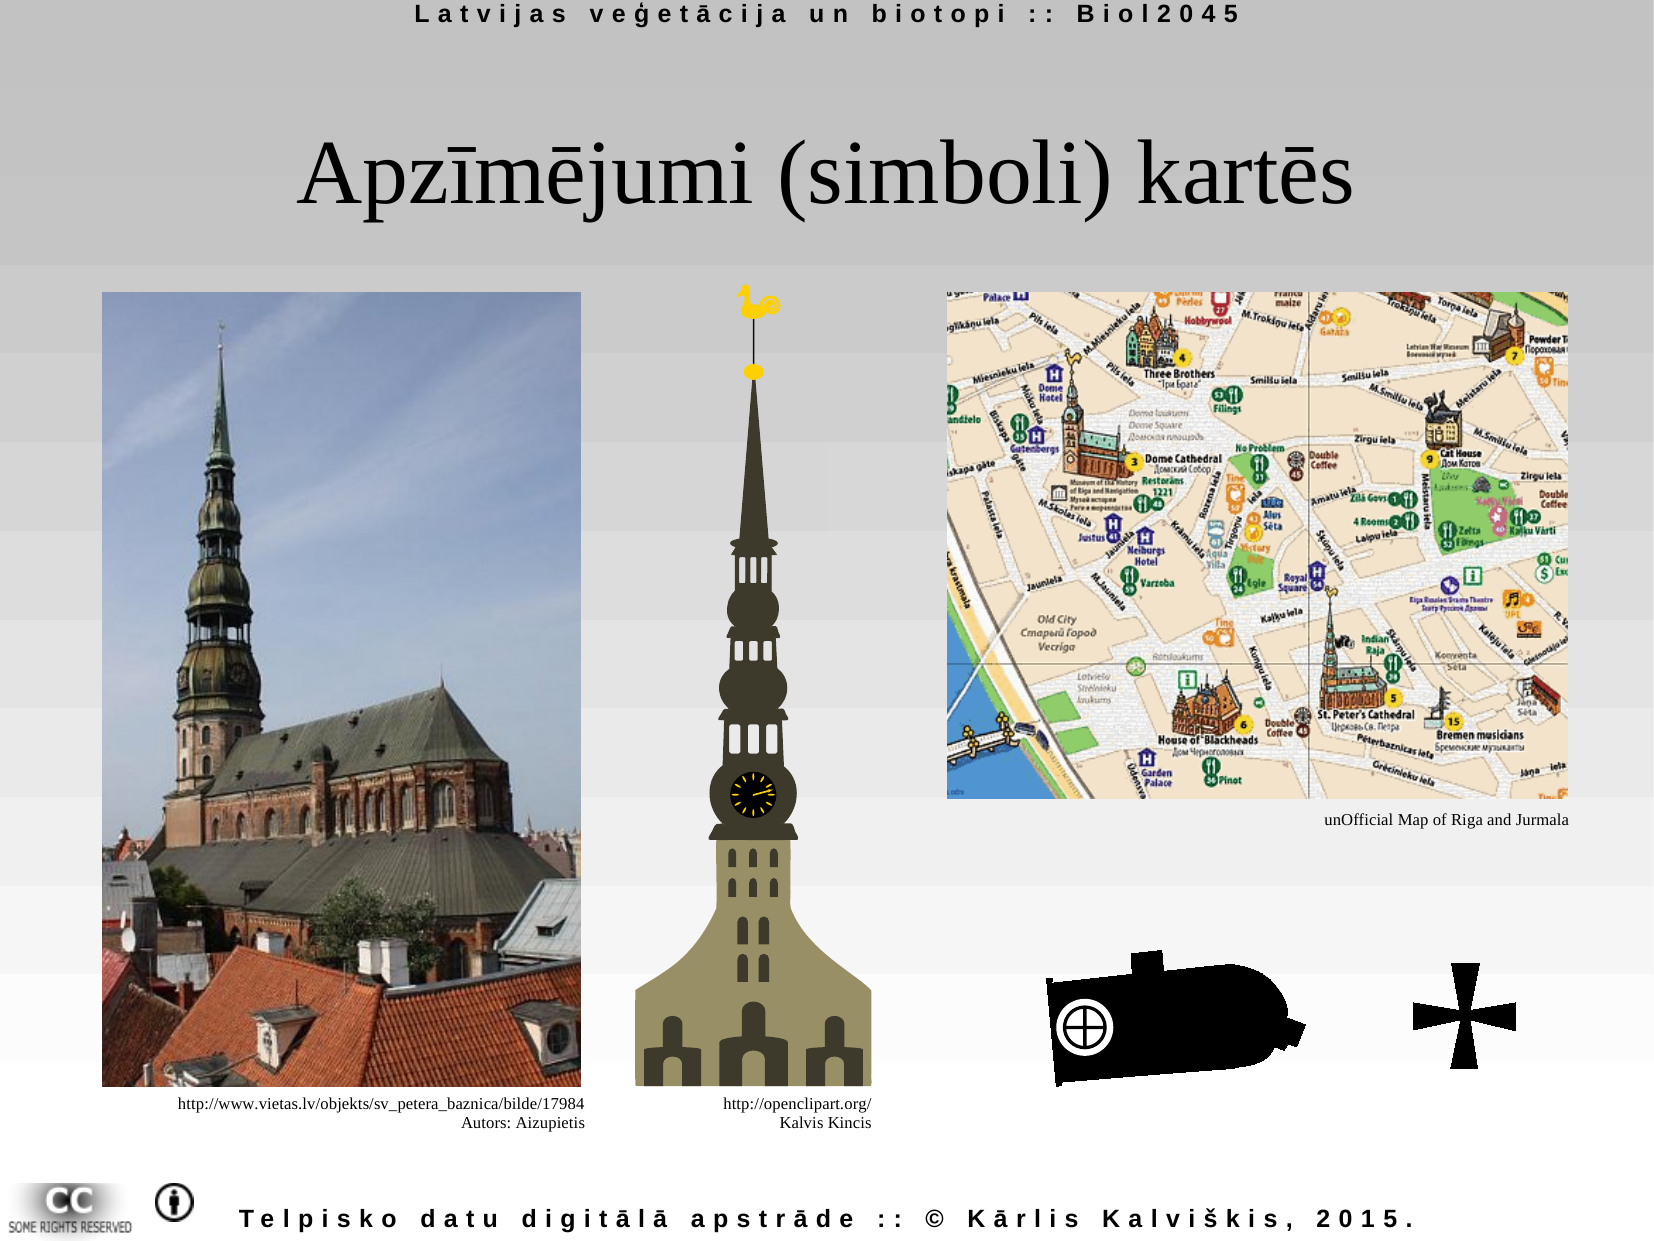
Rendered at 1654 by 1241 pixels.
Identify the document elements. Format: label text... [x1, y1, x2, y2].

text_box http://openclipart.org/ Kalvis Kincis [724, 1094, 872, 1132]
picture [0, 0, 1654, 1241]
text_box [1413, 963, 1516, 1069]
text_box http://www.vietas.lv/objekts/sv_petera_baznica/bilde/17984 Autors: Aizupietis [181, 1094, 586, 1132]
text_box unOfficial Map of Riga and Jurmala [1325, 810, 1570, 829]
title Apzīmējumi (simboli) kartēs [29, 49, 1625, 296]
text_box [1046, 950, 1306, 1087]
